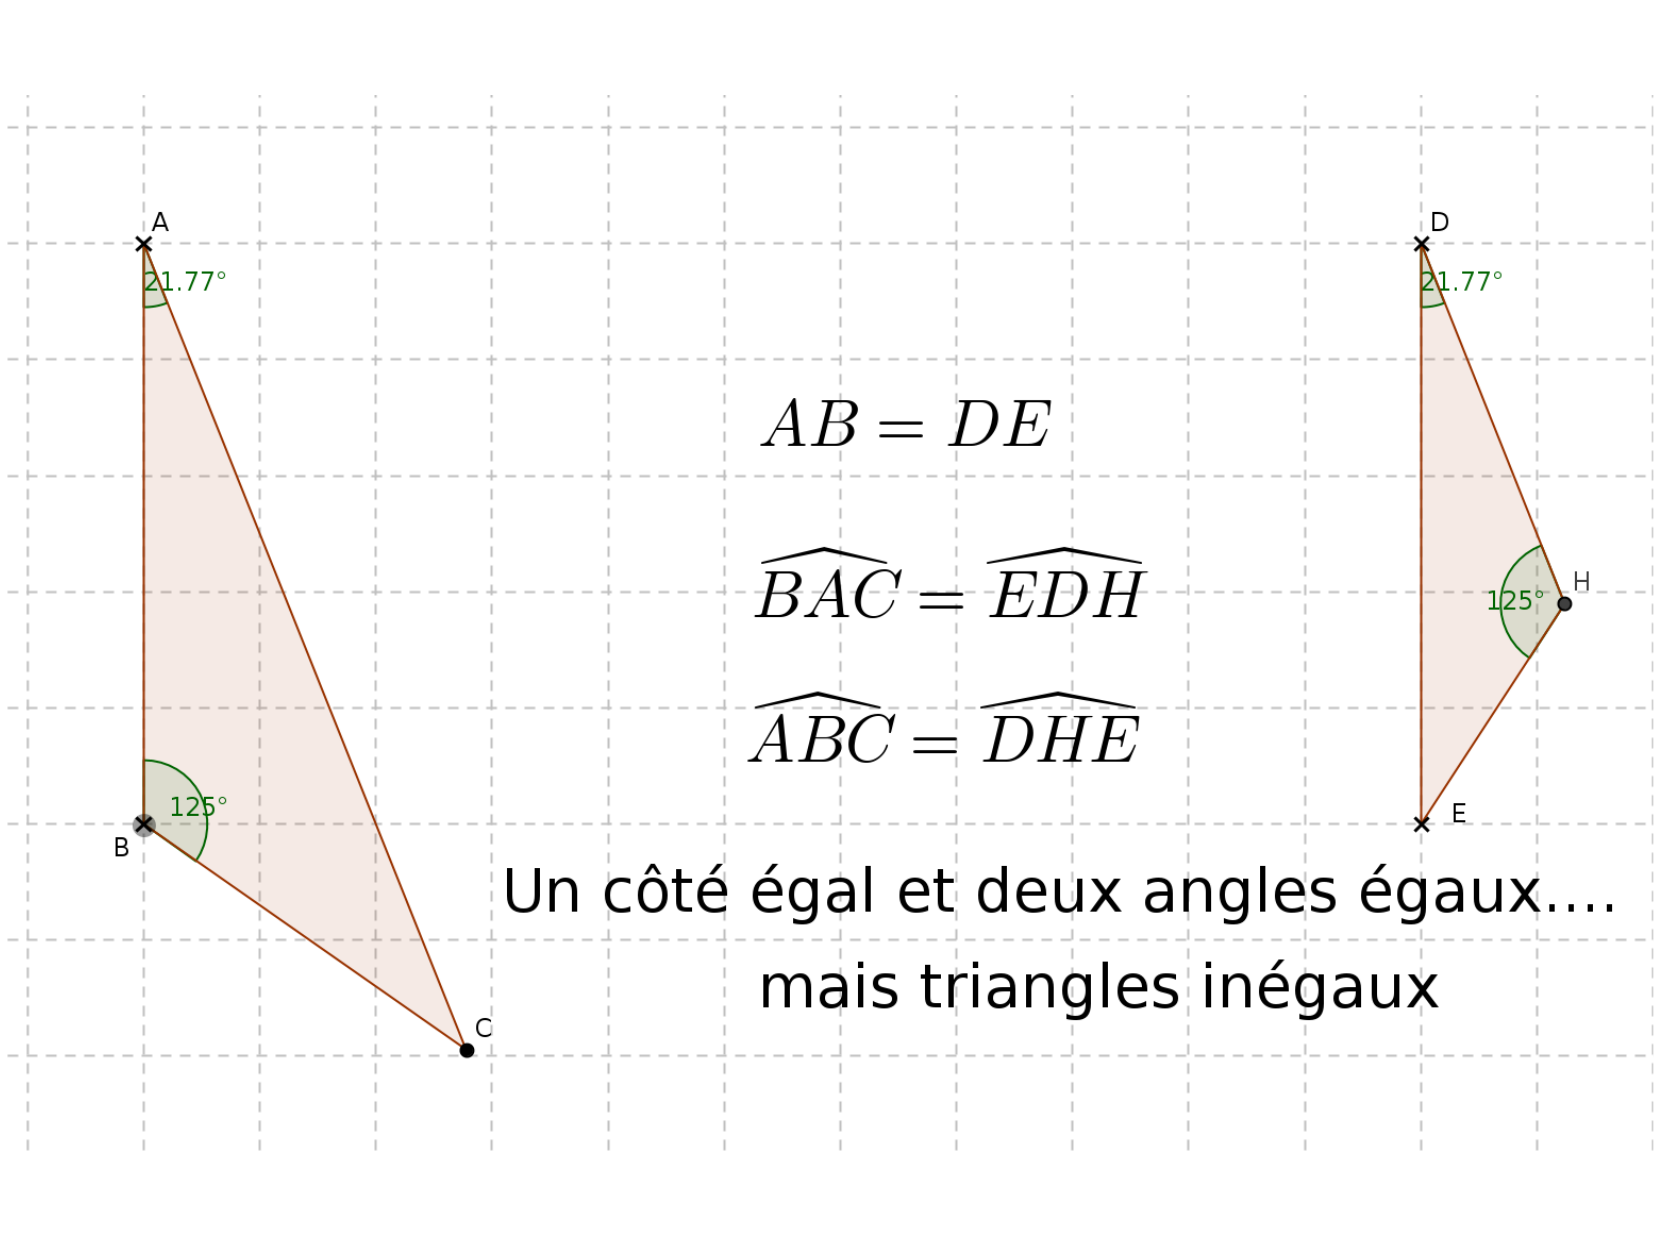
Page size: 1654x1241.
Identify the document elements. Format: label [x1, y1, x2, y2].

picture [5, 95, 1654, 1152]
